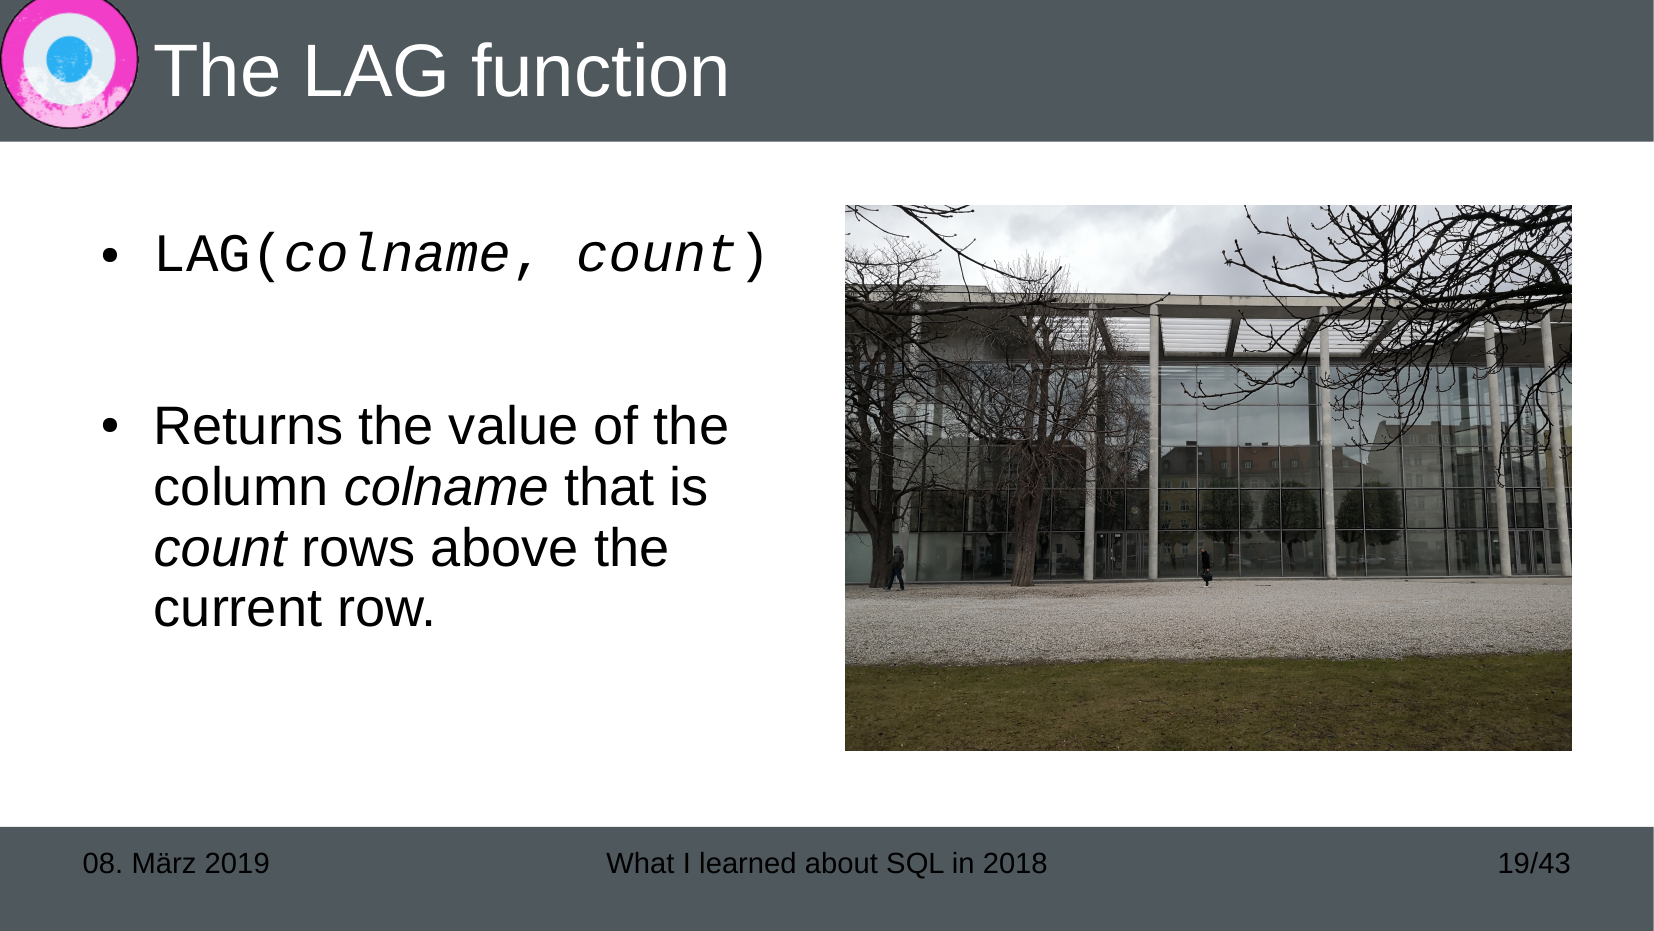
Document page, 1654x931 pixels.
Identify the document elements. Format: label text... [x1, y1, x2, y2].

picture [845, 205, 1572, 751]
list LAG(colname, count) Returns the value of the column colname that is count rows above the current row. [82, 141, 809, 815]
title The LAG function [153, 5, 1654, 136]
picture [0, 0, 228, 148]
